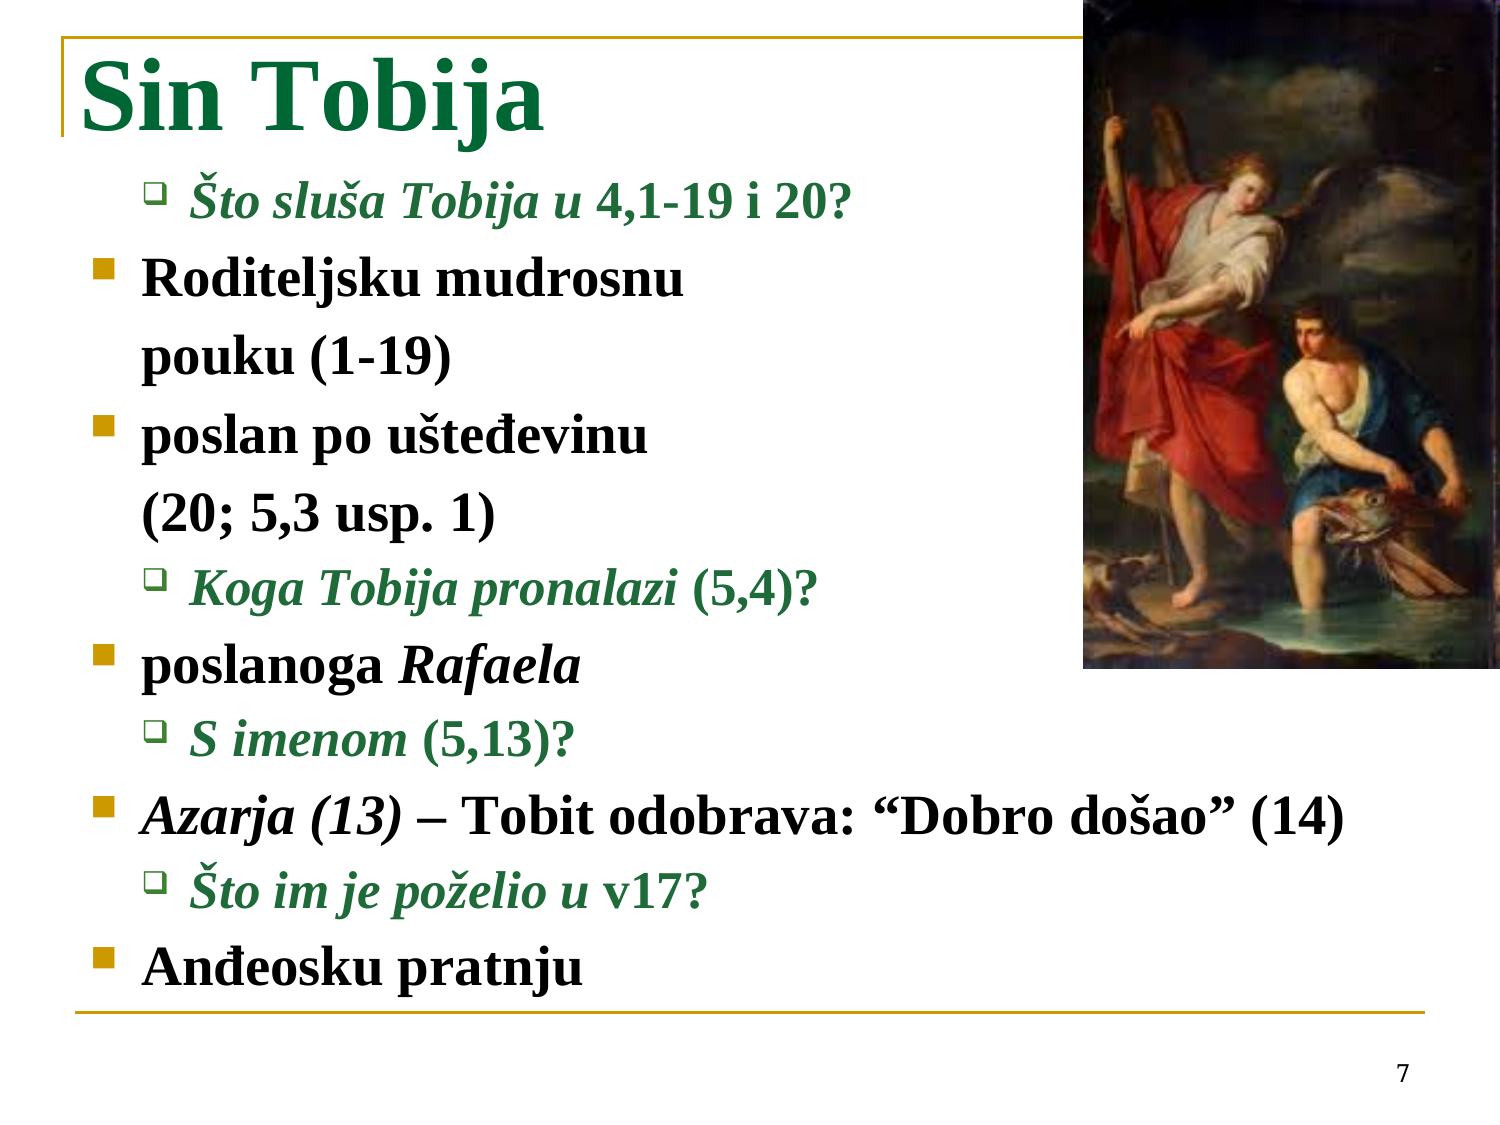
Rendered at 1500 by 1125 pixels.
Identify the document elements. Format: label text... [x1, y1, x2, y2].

picture [1083, 0, 1500, 669]
list Što sluša Tobija u 4,1-19 i 20? Roditeljsku mudrosnu pouku (1-19) poslan po ušteđevinu (20; 5,3 usp. 1) Koga Tobija pronalazi (5,4)? poslanoga Rafaela S imenom (5,13)? Azarja (13) – Tobit odobrava: “Dobro došao” (14) Što im je poželio u v17? Anđeosku pratnju [75, 148, 1500, 1006]
title Sin Tobija [64, 19, 1083, 206]
text_box <number> [1074, 1024, 1426, 1100]
